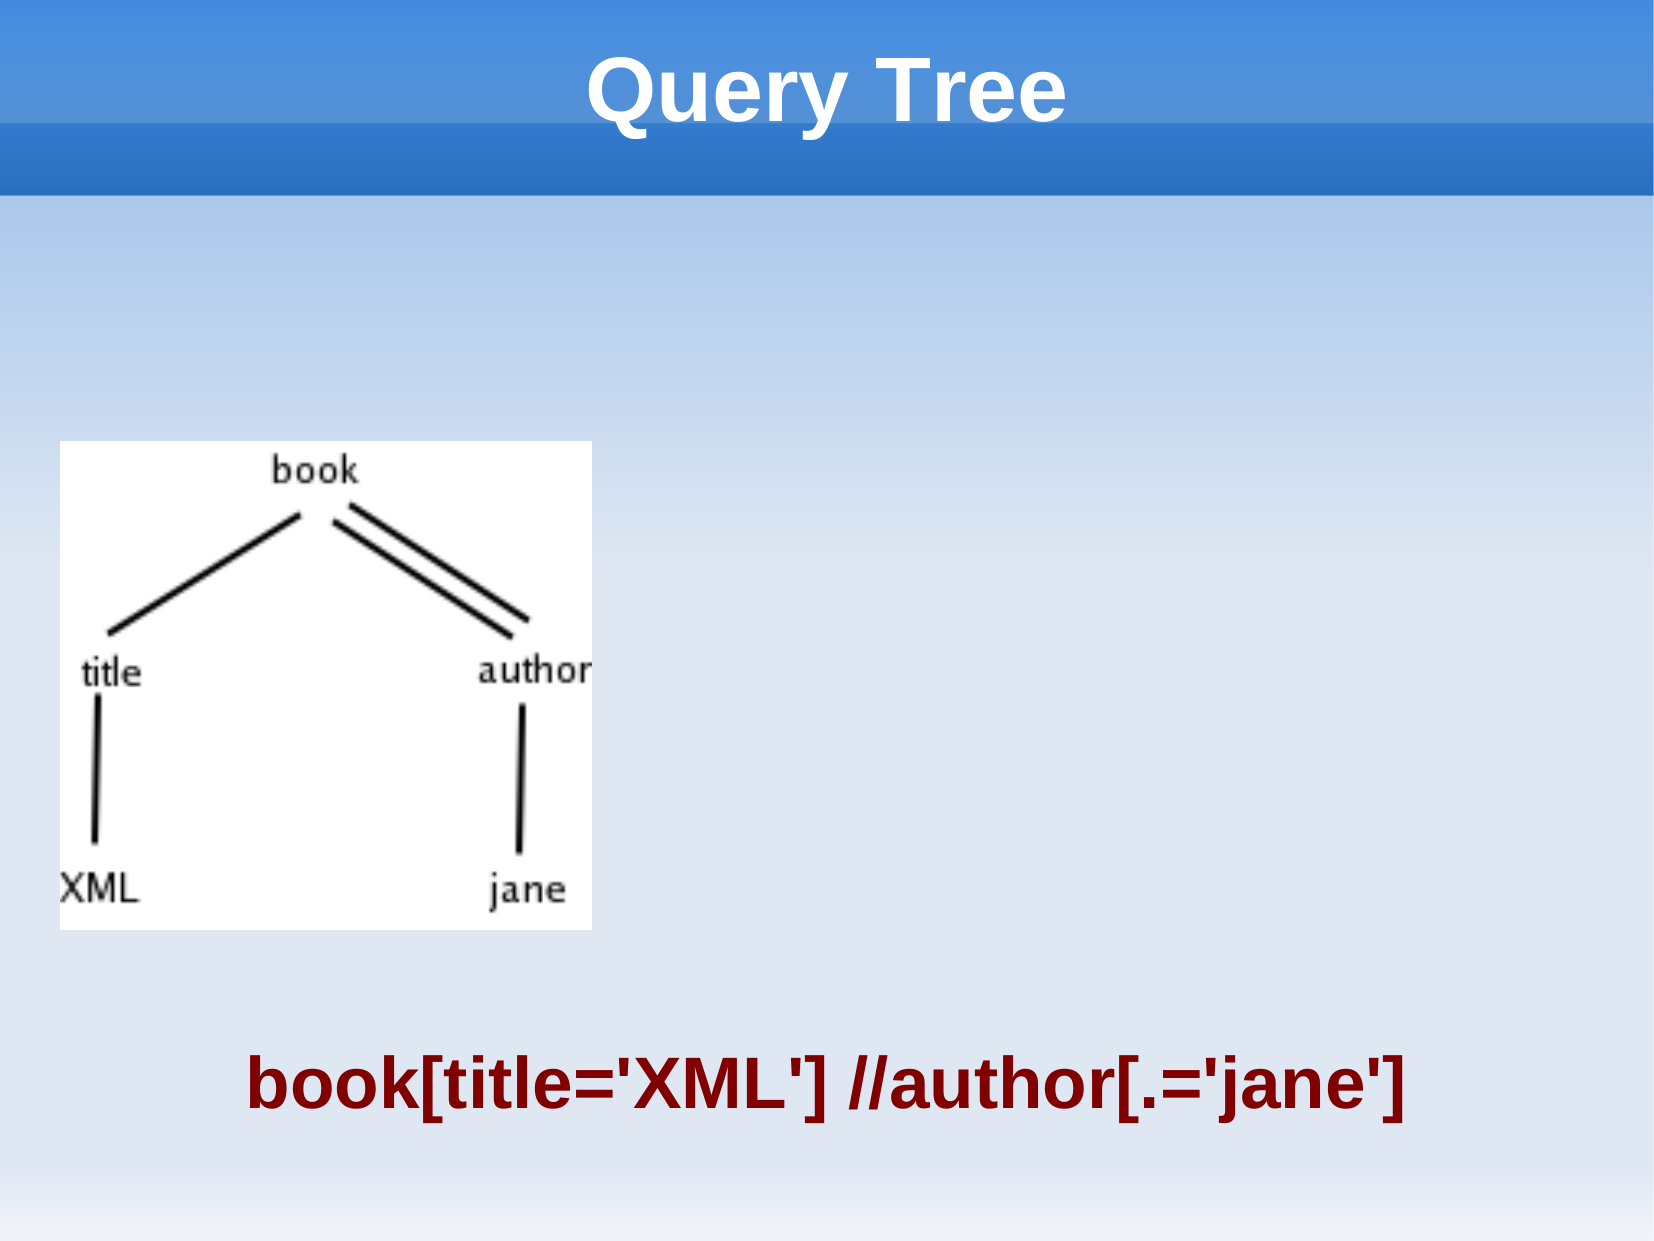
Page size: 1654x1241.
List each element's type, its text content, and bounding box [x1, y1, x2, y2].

title Query Tree [112, 0, 1517, 218]
picture [0, 0, 1654, 1241]
text_box book[title='XML'] //author[.='jane'] [245, 1042, 1416, 1125]
